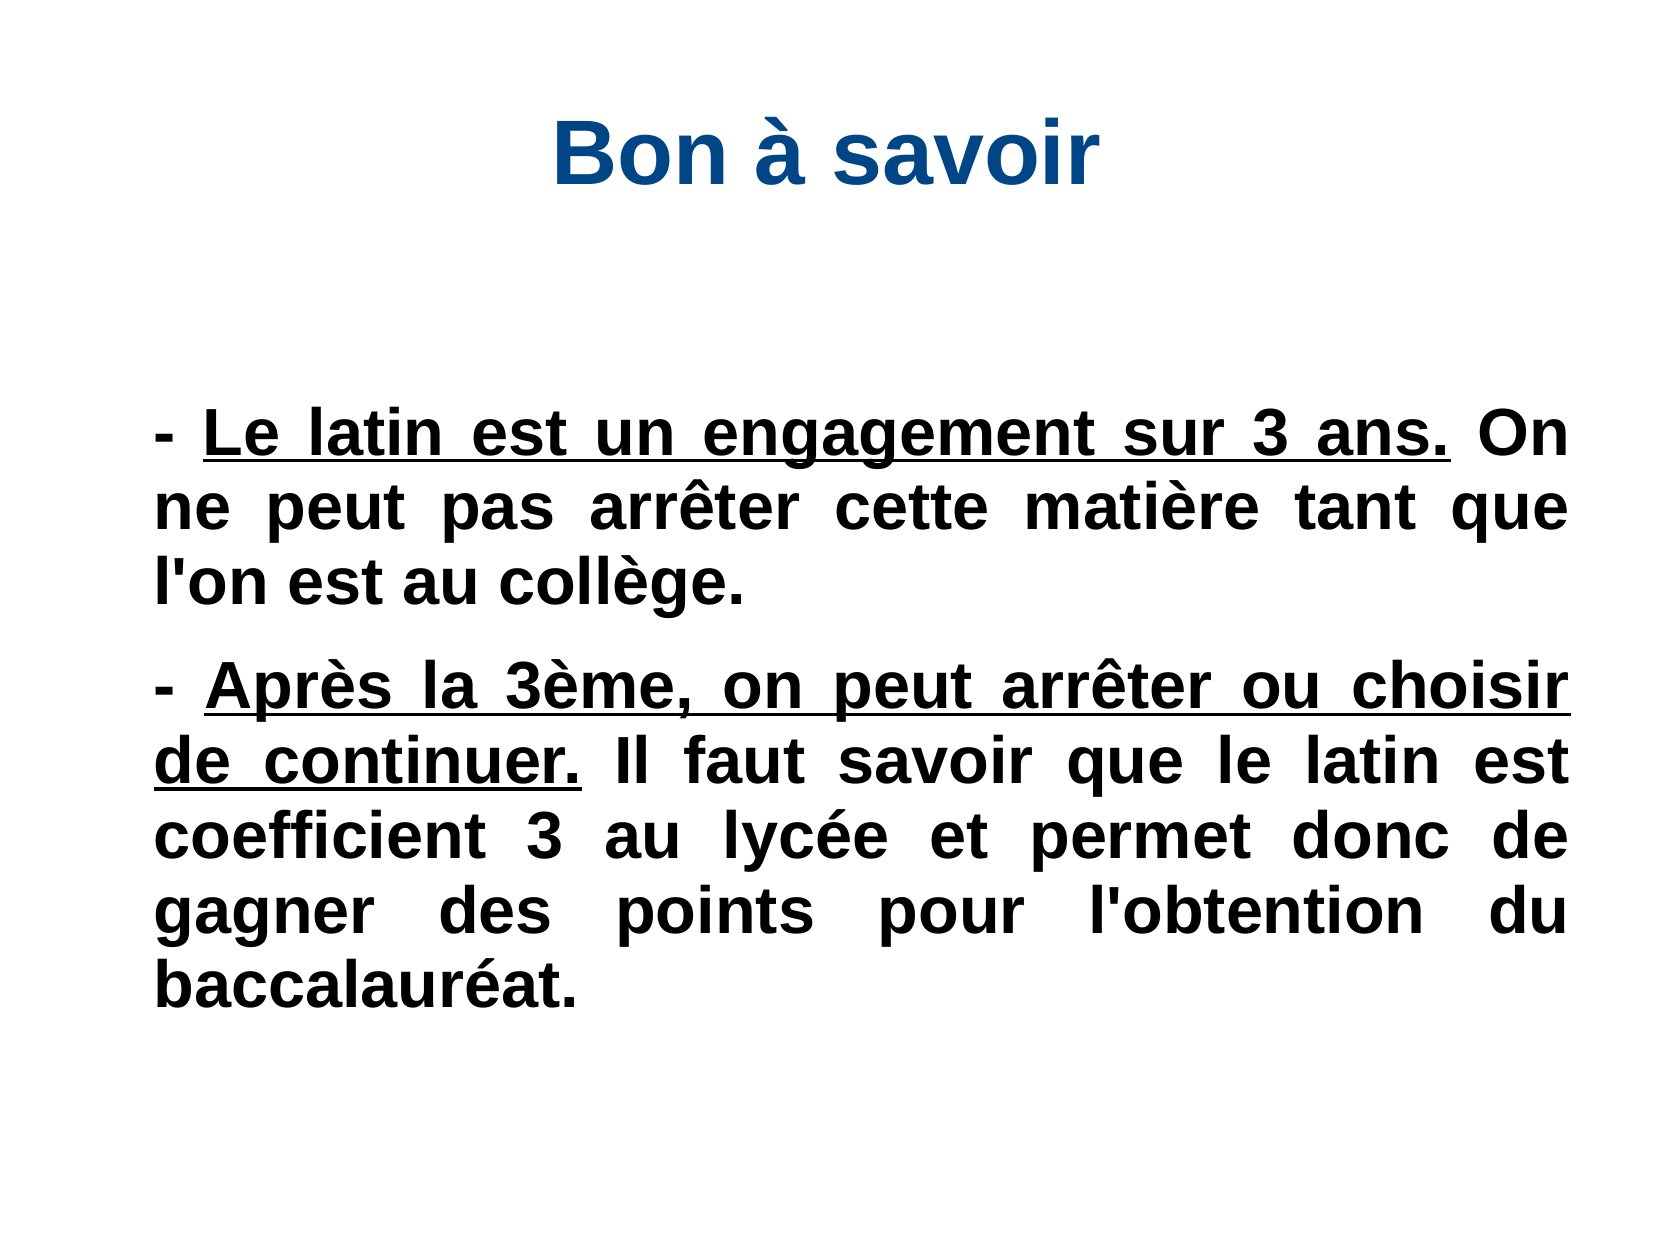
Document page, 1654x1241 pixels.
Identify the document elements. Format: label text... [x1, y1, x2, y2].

list - Le latin est un engagement sur 3 ans. On ne peut pas arrêter cette matière tant que l'on est au collège. - Après la 3ème, on peut arrêter ou choisir de continuer. Il faut savoir que le latin est coefficient 3 au lycée et permet donc de gagner des points pour l'obtention du baccalauréat. [82, 290, 1571, 1127]
title Bon à savoir [82, 49, 1571, 257]
